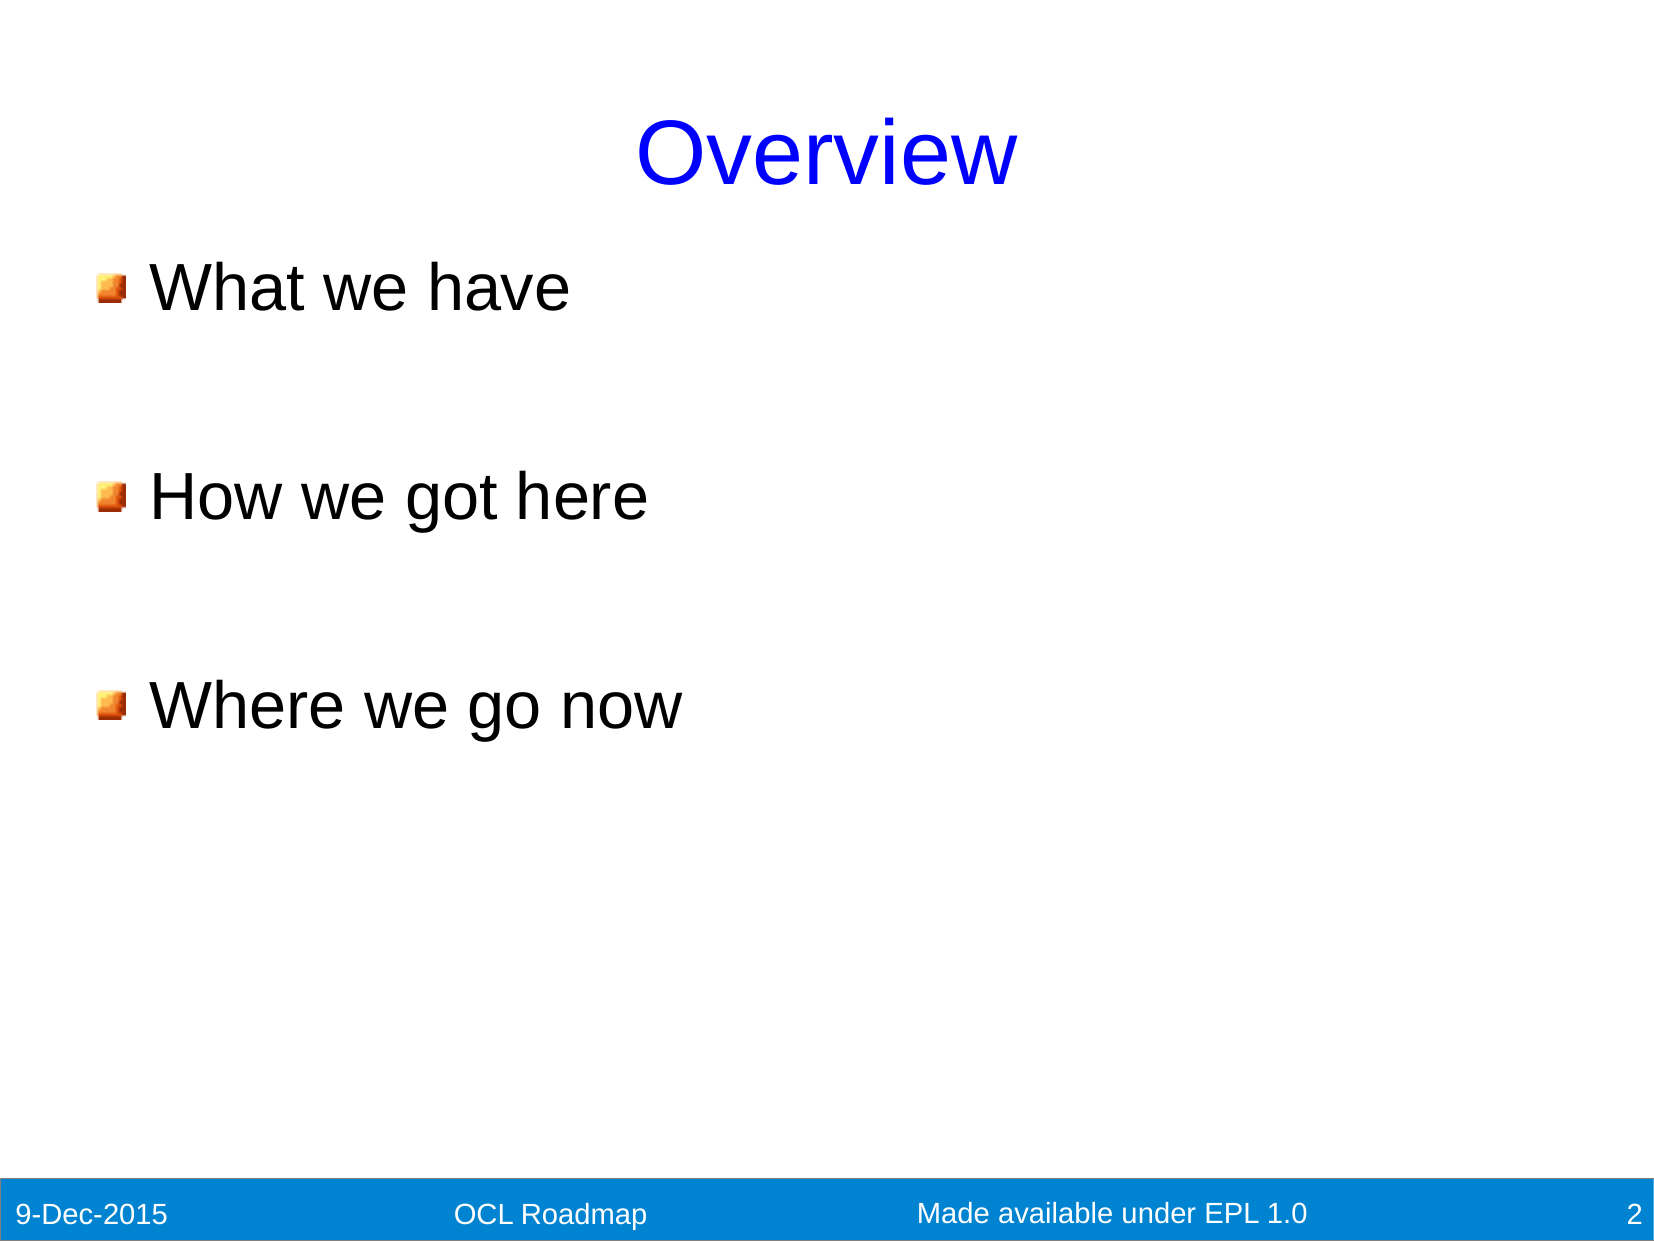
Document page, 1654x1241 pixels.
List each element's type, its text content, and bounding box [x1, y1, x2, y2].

list What we have How we got here Where we go now [78, 250, 1605, 1069]
title Overview [82, 49, 1571, 250]
